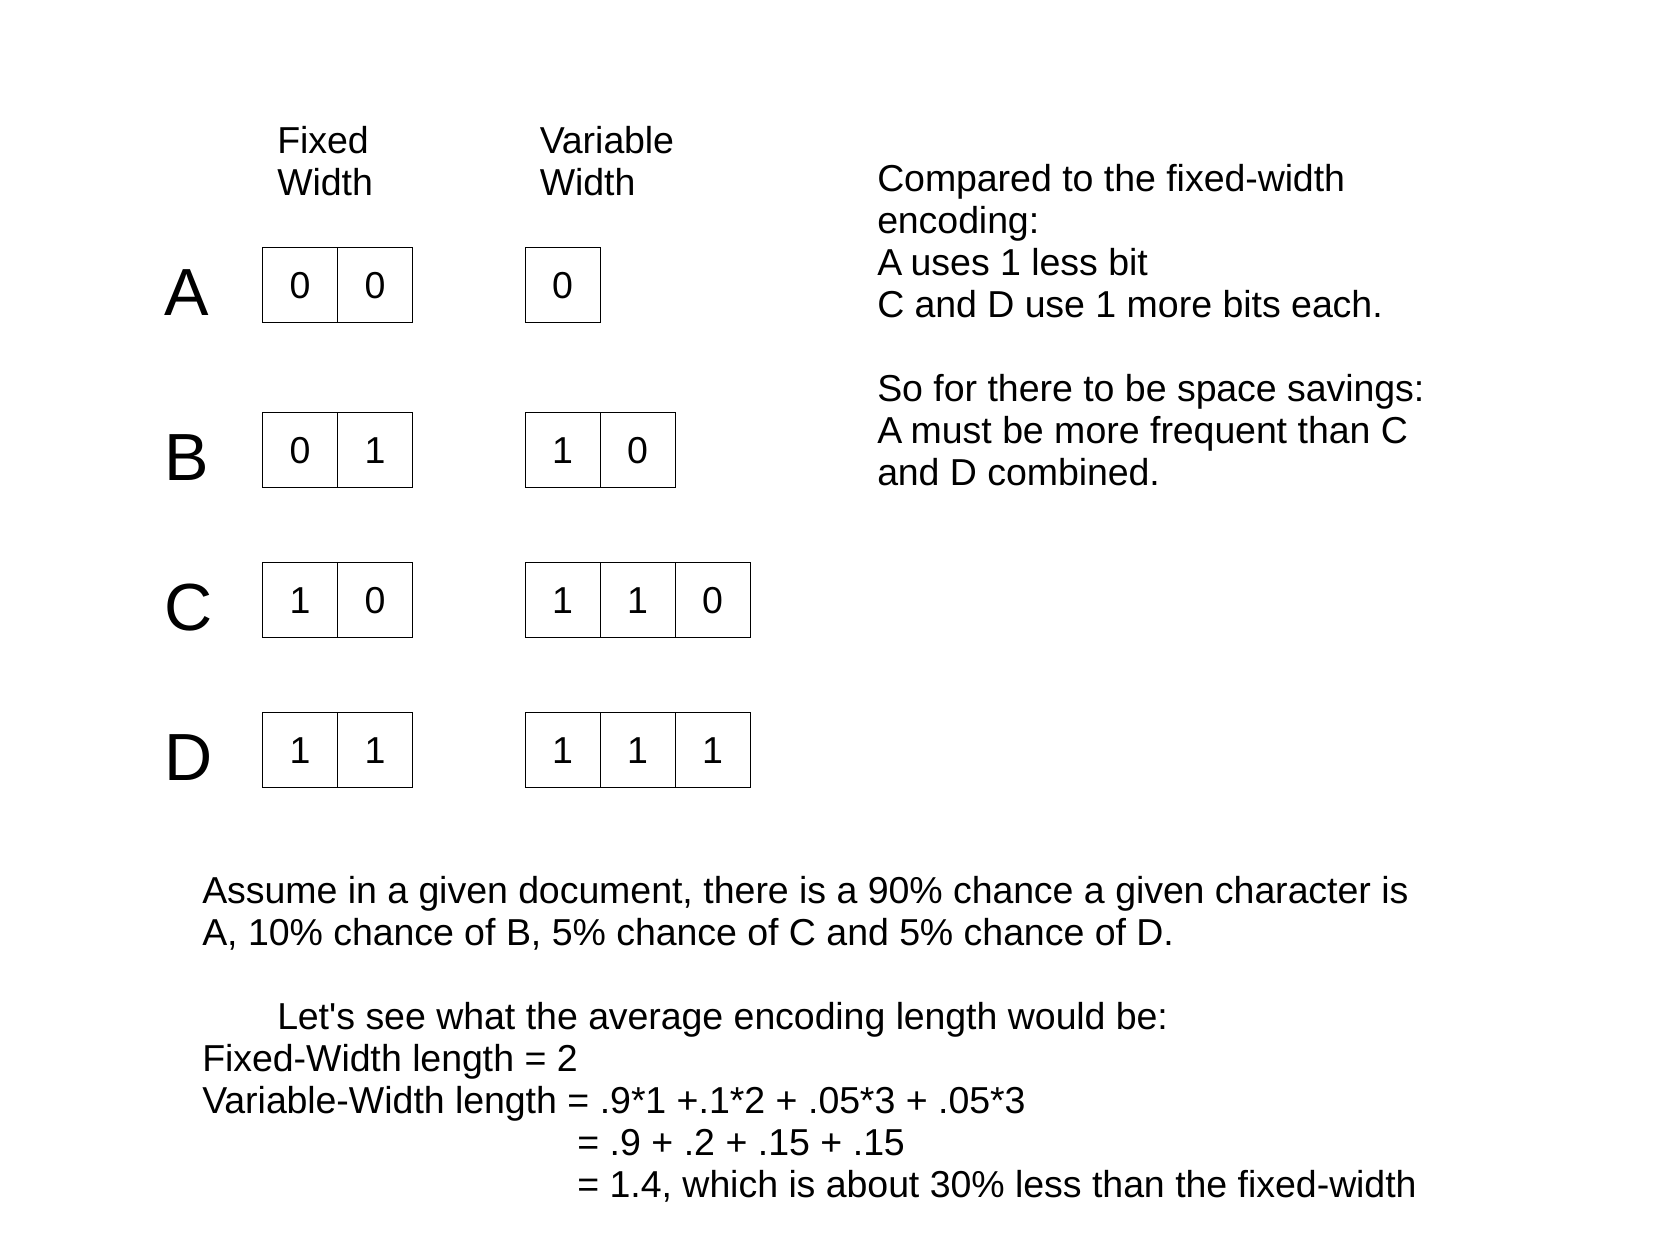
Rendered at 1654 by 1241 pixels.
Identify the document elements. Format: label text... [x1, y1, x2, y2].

text_box 1 [600, 562, 675, 638]
text_box Compared to the fixed-width encoding: A uses 1 less bit C and D use 1 more bits each. So for there to be space savings: A must be more frequent than C and D combined. [862, 150, 1463, 669]
text_box 1 [525, 712, 600, 788]
text_box Variable Width [525, 112, 713, 212]
text_box 0 [262, 412, 337, 488]
text_box 0 [600, 412, 676, 488]
text_box 0 [337, 562, 413, 638]
text_box 1 [600, 712, 675, 788]
text_box B [150, 412, 226, 503]
text_box 0 [525, 247, 601, 323]
text_box 1 [262, 562, 337, 638]
text_box 1 [337, 412, 413, 488]
text_box D [150, 712, 226, 803]
text_box Assume in a given document, there is a 90% chance a given character is A, 10% chance of B, 5% chance of C and 5% chance of D. Let's see what the average encoding length would be: Fixed-Width length = 2 Variable-Width length = .9*1 +.1*2 + .05*3 + .05*3 = .9 + .2 + .15 + .15 = 1.4, which is about 30% less than the fixed-width [187, 862, 1463, 1214]
text_box 1 [675, 712, 751, 788]
text_box 1 [337, 712, 413, 788]
text_box 1 [525, 412, 600, 488]
text_box 0 [262, 247, 337, 323]
text_box 0 [337, 247, 413, 323]
text_box 1 [262, 712, 337, 788]
text_box 0 [675, 562, 751, 638]
text_box Fixed Width [262, 112, 413, 212]
text_box 1 [525, 562, 600, 638]
text_box C [150, 562, 226, 653]
text_box A [150, 247, 226, 338]
